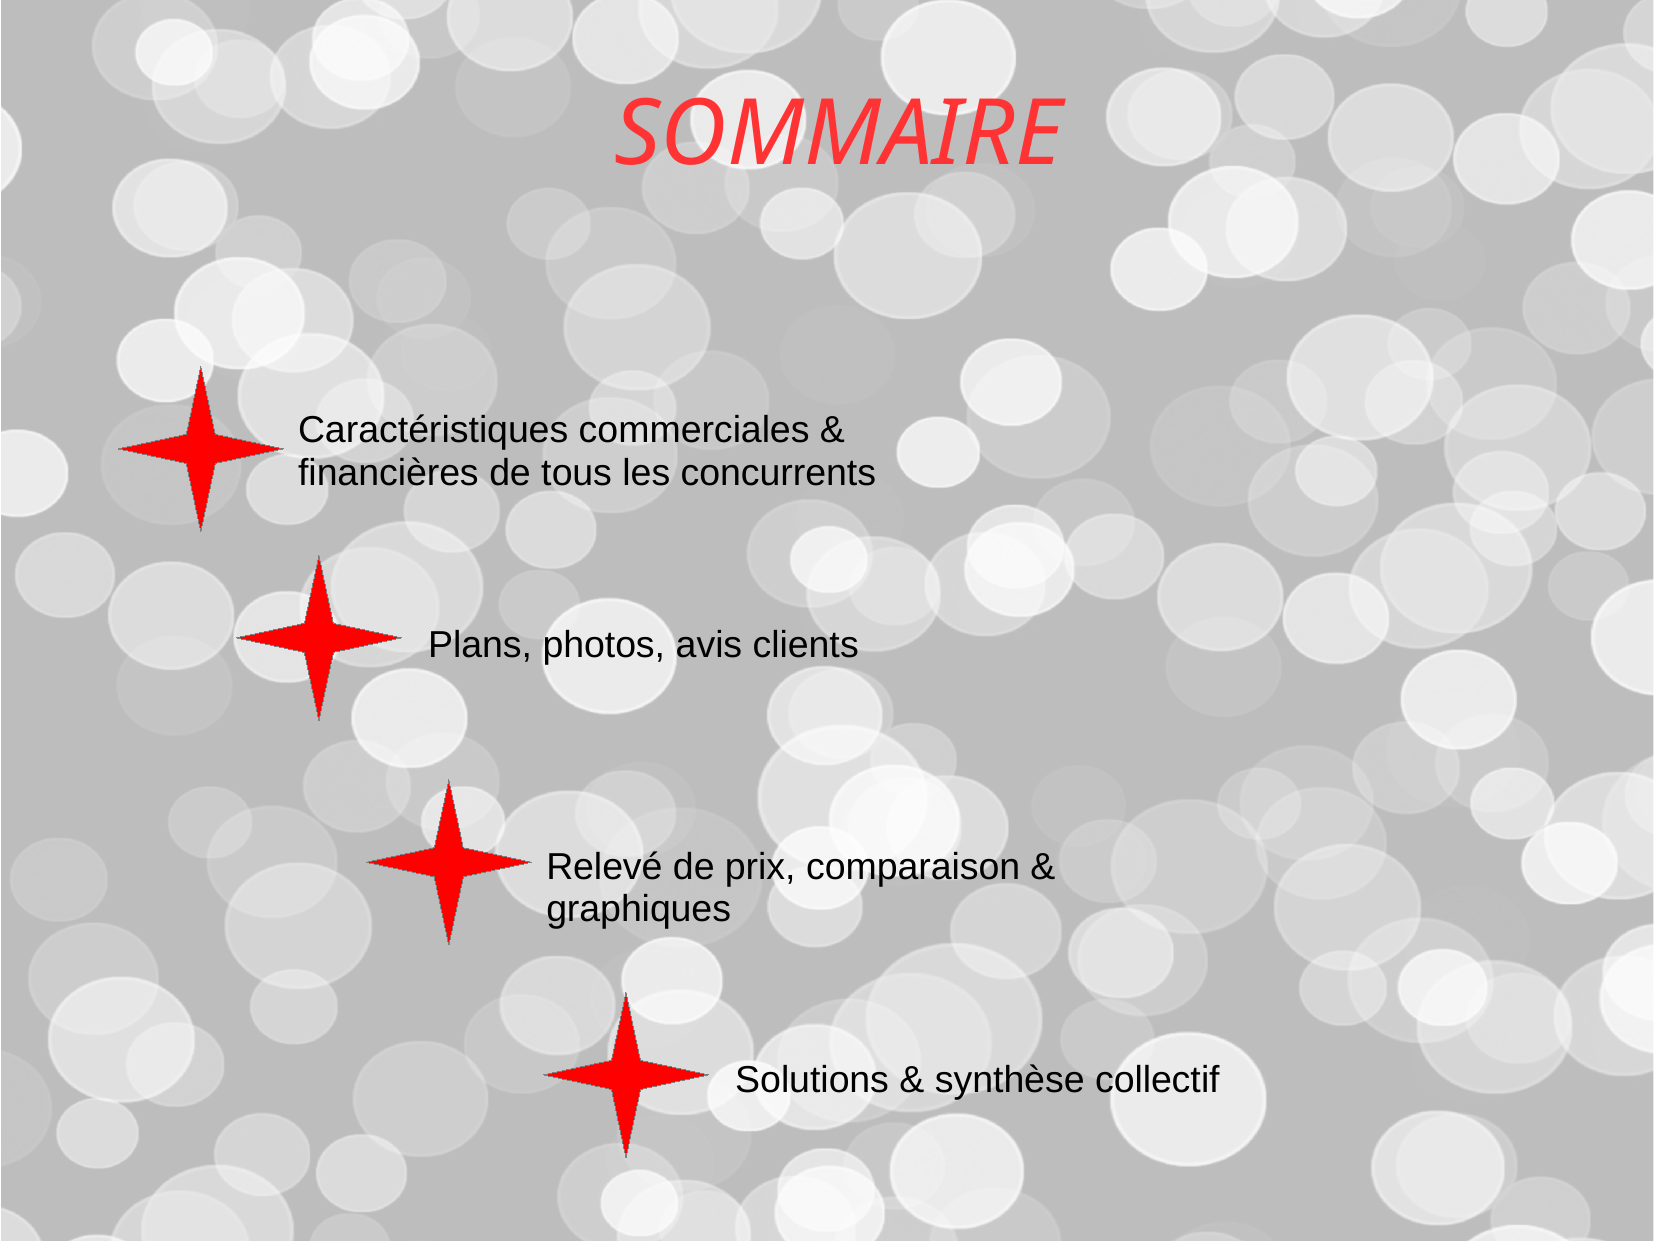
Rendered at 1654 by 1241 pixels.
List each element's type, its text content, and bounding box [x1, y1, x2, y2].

text_box [236, 555, 402, 721]
text_box Caractéristiques commerciales & financières de tous les concurrents [283, 401, 1040, 501]
text_box [366, 779, 532, 945]
text_box SOMMAIRE [248, 59, 1453, 220]
text_box Solutions & synthèse collectif [720, 1051, 1382, 1109]
picture [0, 0, 1654, 1241]
text_box [543, 992, 709, 1158]
text_box Plans, photos, avis clients [413, 616, 1193, 674]
text_box [118, 366, 284, 532]
text_box Relevé de prix, comparaison & graphiques [531, 838, 1264, 938]
